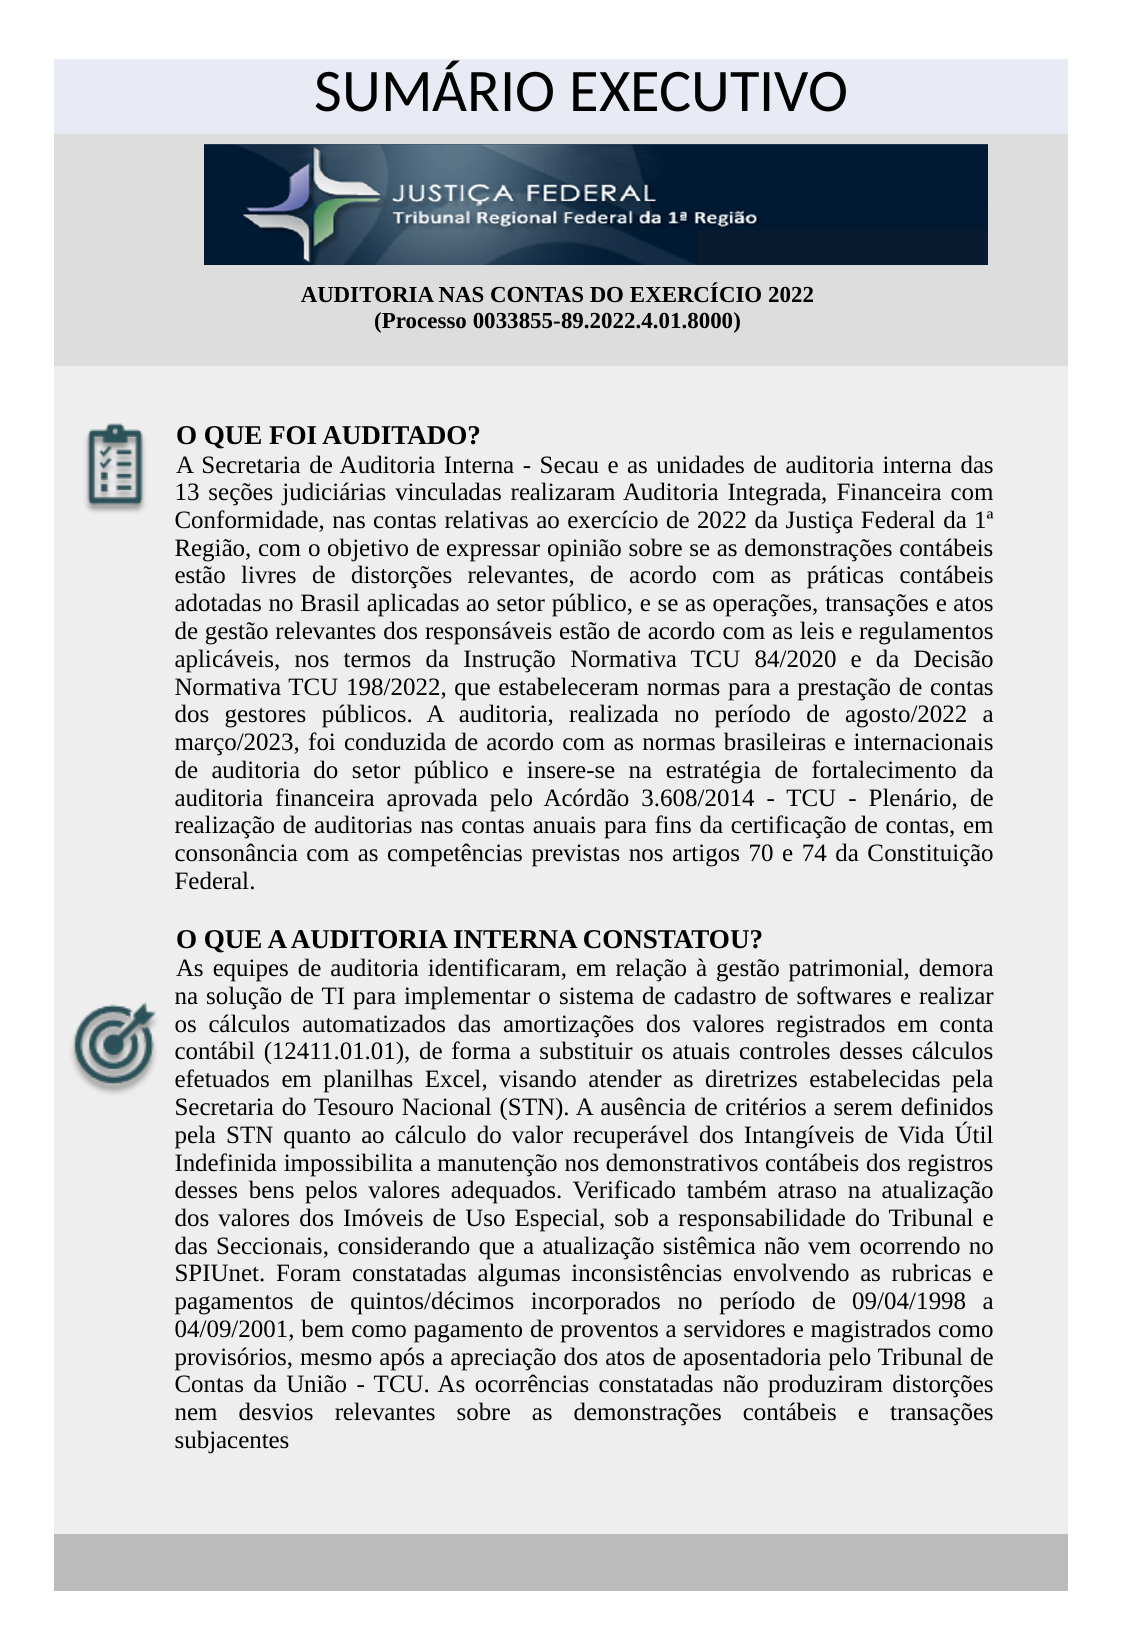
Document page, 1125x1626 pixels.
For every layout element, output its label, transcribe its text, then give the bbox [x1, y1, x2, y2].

table_cell [54, 1534, 1068, 1591]
picture [204, 144, 988, 265]
table_cell [1027, 366, 1068, 1534]
picture [65, 414, 166, 526]
picture [56, 991, 175, 1110]
table_cell O QUE FOI AUDITADO? A Secretaria de Auditoria Interna - Secau e as unidades de auditoria interna das 13 seções judiciárias vinculadas realizaram Auditoria Integrada, Financeira com Conformidade, nas contas relativas ao exercício de 2022 da Justiça Federal da 1ª Região, com o objetivo de expressar opinião sobre se as demonstrações contábeis estão livres de distorções relevantes, de acordo com as práticas contábeis adotadas no Brasil aplicadas ao setor público, e se as operações, transações e atos de gestão relevantes dos responsáveis estão de acordo com as leis e regulamentos aplicáveis, nos termos da Instrução Normativa TCU 84/2020 e da Decisão Normativa TCU 198/2022, que estabeleceram normas para a prestação de contas dos gestores públicos. A auditoria, realizada no período de agosto/2022 a março/2023, foi conduzida de acordo com as normas brasileiras e internacionais de auditoria do setor público e insere-se na estratégia de fortalecimento da auditoria financeira aprovada pelo Acórdão 3.608/2014 - TCU - Plenário, de realização de auditorias nas contas anuais para fins da certificação de contas, em consonância com as competências previstas nos artigos 70 e 74 da Constituição Federal. O QUE A AUDITORIA INTERNA CONSTATOU? As equipes de auditoria identificaram, em relação à gestão patrimonial, demora na solução de TI para implementar o sistema de cadastro de softwares e realizar os cálculos automatizados das amortizações dos valores registrados em conta contábil (12411.01.01), de forma a substituir os atuais controles desses cálculos efetuados em planilhas Excel, visando atender as diretrizes estabelecidas pela Secretaria do Tesouro Nacional (STN). A ausência de critérios a serem definidos pela STN quanto ao cálculo do valor recuperável dos Intangíveis de Vida Útil Indefinida impossibilita a manutenção nos demonstrativos contábeis dos registros desses bens pelos valores adequados. Verificado também atraso na atualização dos valores dos Imóveis de Uso Especial, sob a responsabilidade do Tribunal e das Seccionais, considerando que a atualização sistêmica não vem ocorrendo no SPIUnet. Foram constatadas algumas inconsistências envolvendo as rubricas e pagamentos de quintos/décimos incorporados no período de 09/04/1998 a 04/09/2001, bem como pagamento de proventos a servidores e magistrados como provisórios, mesmo após a apreciação dos atos de aposentadoria pelo Tribunal de Contas da União - TCU. As ocorrências constatadas não produziram distorções nem desvios relevantes sobre as demonstrações contábeis e transações subjacentes [142, 366, 1027, 1534]
table_header SUMÁRIO EXECUTIVO [54, 59, 1068, 134]
table_cell [54, 366, 142, 1534]
table_cell AUDITORIA NAS CONTAS DO EXERCÍCIO 2022 (Processo 0033855-89.2022.4.01.8000) [54, 134, 1068, 366]
